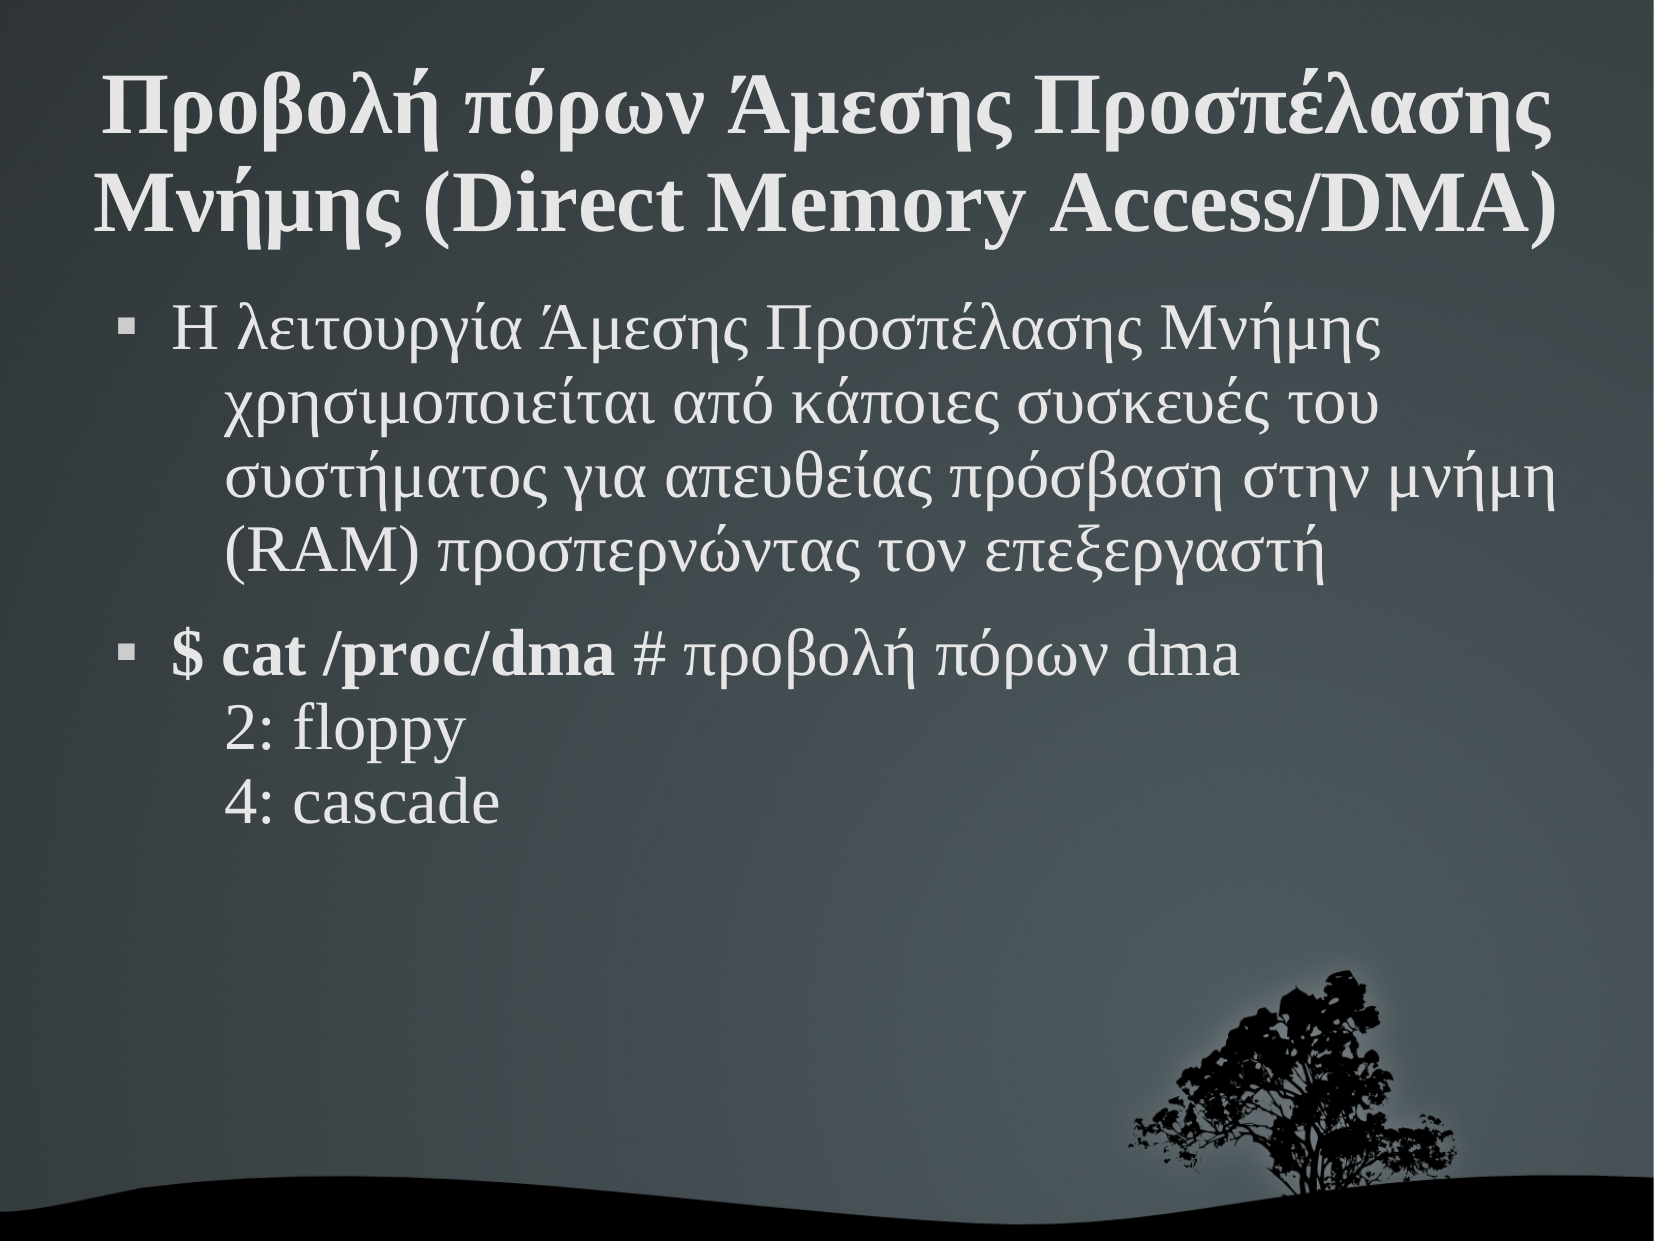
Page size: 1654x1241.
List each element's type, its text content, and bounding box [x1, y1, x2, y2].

list Η λειτουργία Άμεσης Προσπέλασης Μνήμης χρησιμοποιείται από κάποιες συσκευές του συστήματος για απευθείας πρόσβαση στην μνήμη (RAM) προσπερνώντας τον επεξεργαστή $ cat /proc/dma # προβολή πόρων dma 2: floppy 4: cascade [82, 290, 1571, 1109]
title Προβολή πόρων Άμεσης Προσπέλασης Μνήμης (Direct Memory Access/DMA) [82, 38, 1571, 267]
picture [0, 0, 1654, 1241]
